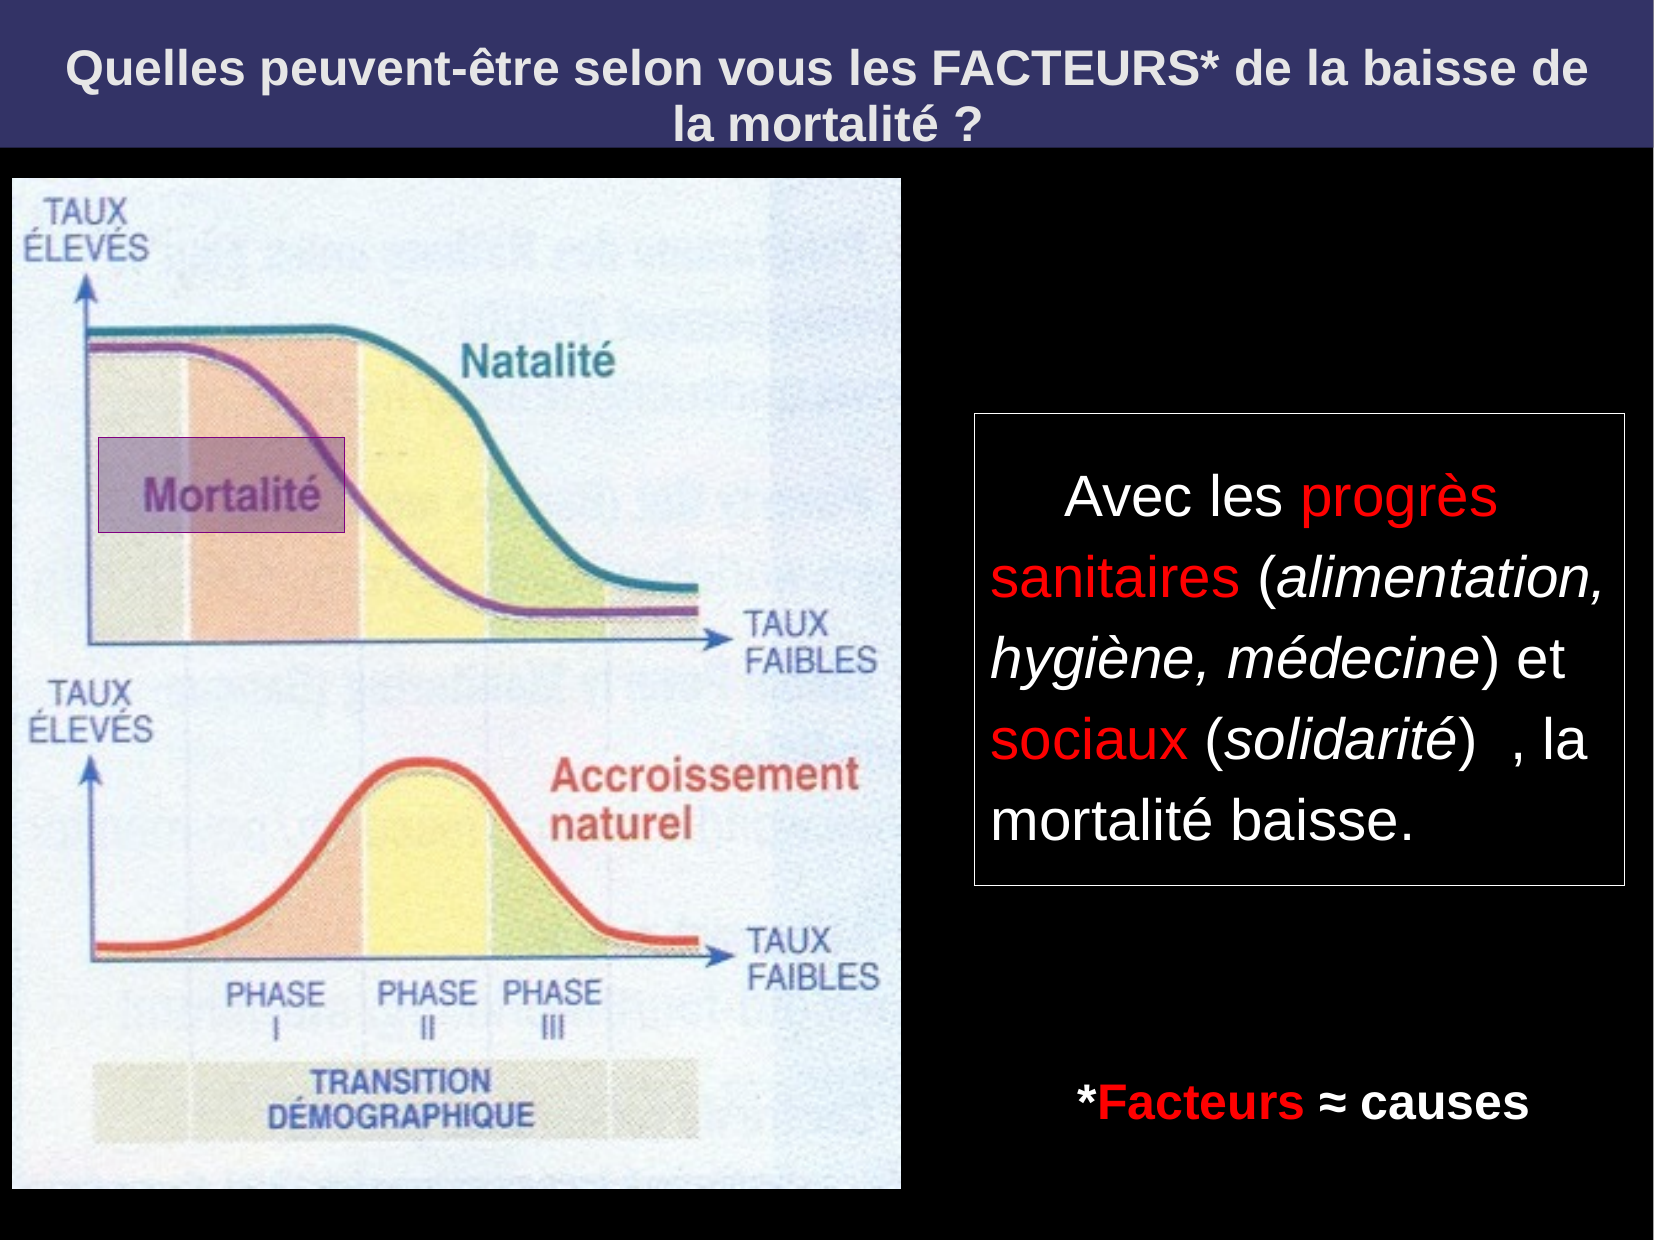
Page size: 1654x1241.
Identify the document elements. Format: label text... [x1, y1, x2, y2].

text_box Avec les progrès sanitaires (alimentation, hygiène, médecine) et sociaux (solidarité) , la mortalité baisse. [974, 413, 1625, 886]
picture [12, 178, 901, 1189]
text_box *Facteurs ≈ causes [1062, 1067, 1559, 1152]
text_box [98, 437, 345, 533]
text_box Quelles peuvent-être selon vous les FACTEURS* de la baisse de la mortalité ? [0, 0, 1654, 148]
